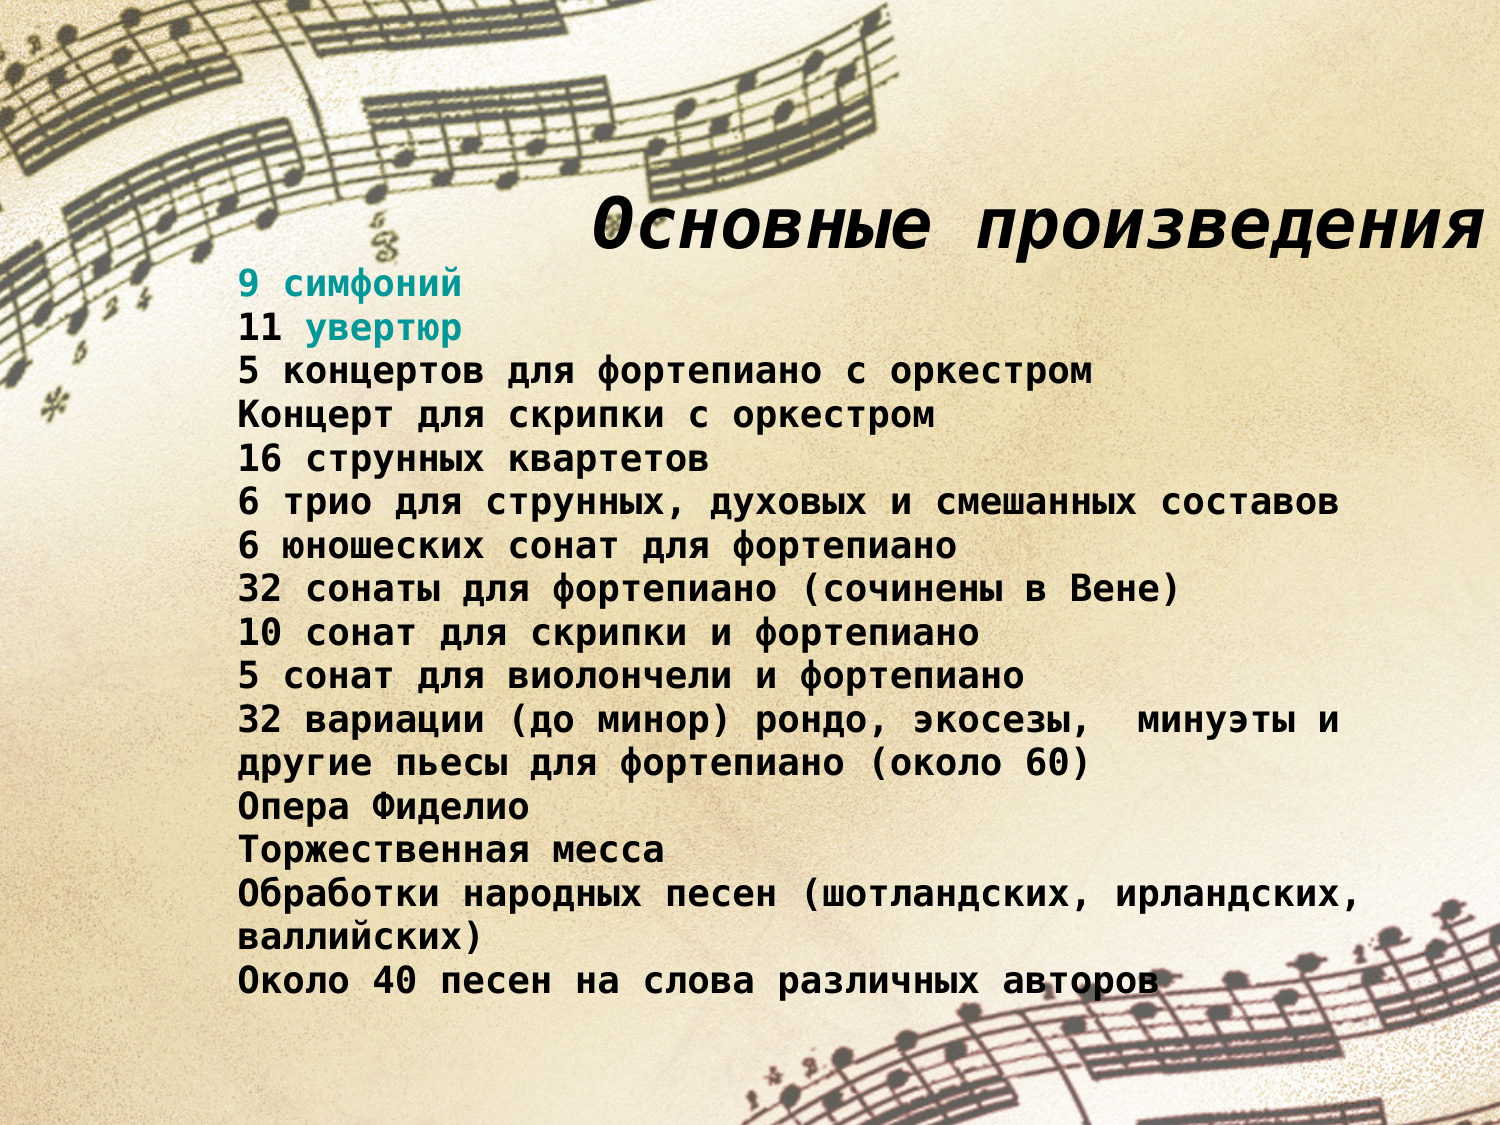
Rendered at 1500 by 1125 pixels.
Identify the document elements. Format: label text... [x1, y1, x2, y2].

title Основные произведения [224, 132, 1500, 374]
subtitle 9 симфоний 11 увертюр 5 концертов для фортепиано с оркестром Концерт для скрипки с оркестром 16 струнных квартетов 6 трио для струнных, духовых и смешанных составов 6 юношеских сонат для фортепиано 32 сонаты для фортепиано (сочинены в Вене) 10 сонат для скрипки и фортепиано 5 сонат для виолончели и фортепиано 32 вариации (до минор) рондо, экосезы, минуэты и другие пьесы для фортепиано (около 60) Опера Фиделио Торжественная месса Обработки народных песен (шотландских, ирландских, валлийских) Около 40 песен на слова различных авторов [147, 254, 1494, 1054]
picture [0, 0, 1500, 1125]
